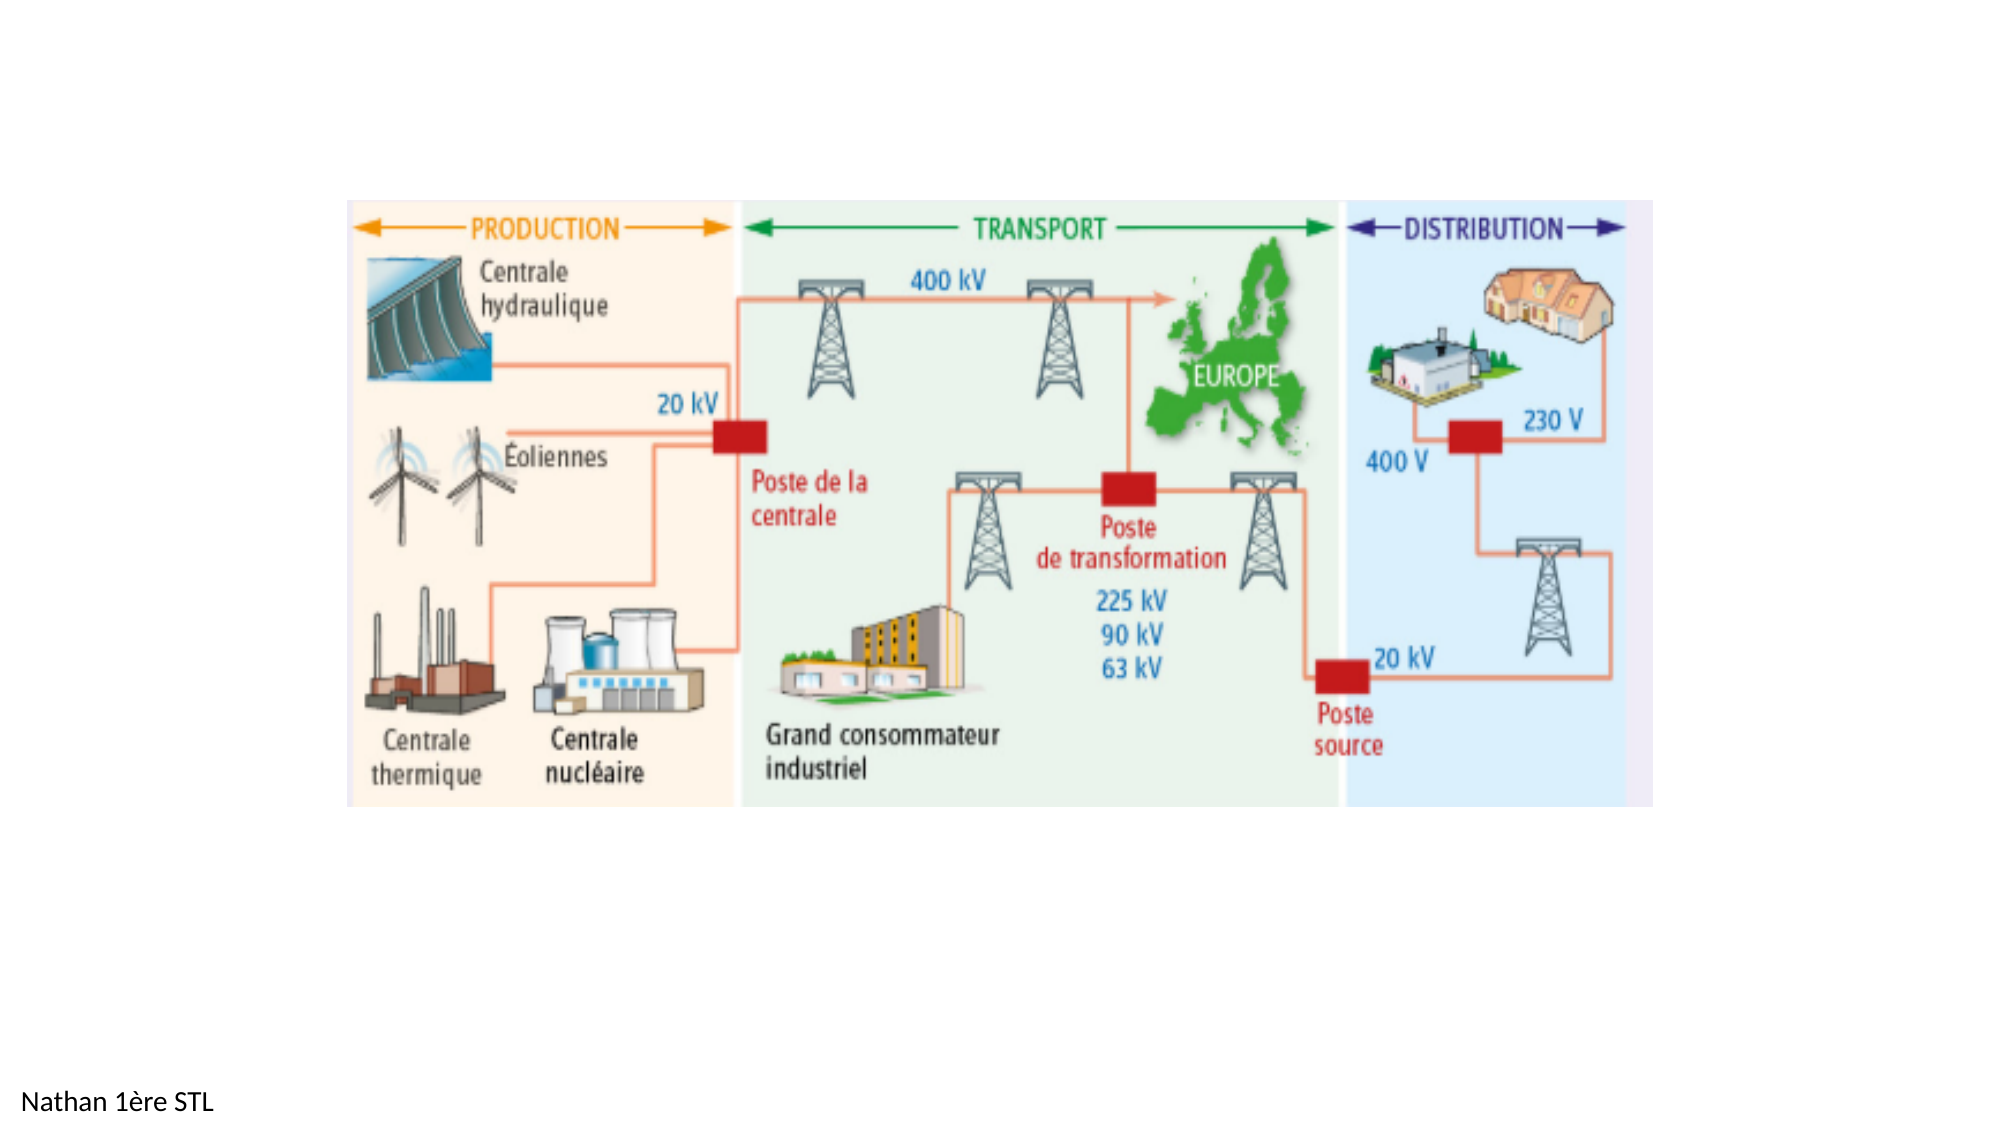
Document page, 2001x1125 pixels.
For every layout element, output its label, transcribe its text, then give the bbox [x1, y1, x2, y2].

picture [347, 200, 1653, 807]
text_box Nathan 1ère STL [6, 1075, 1134, 1125]
